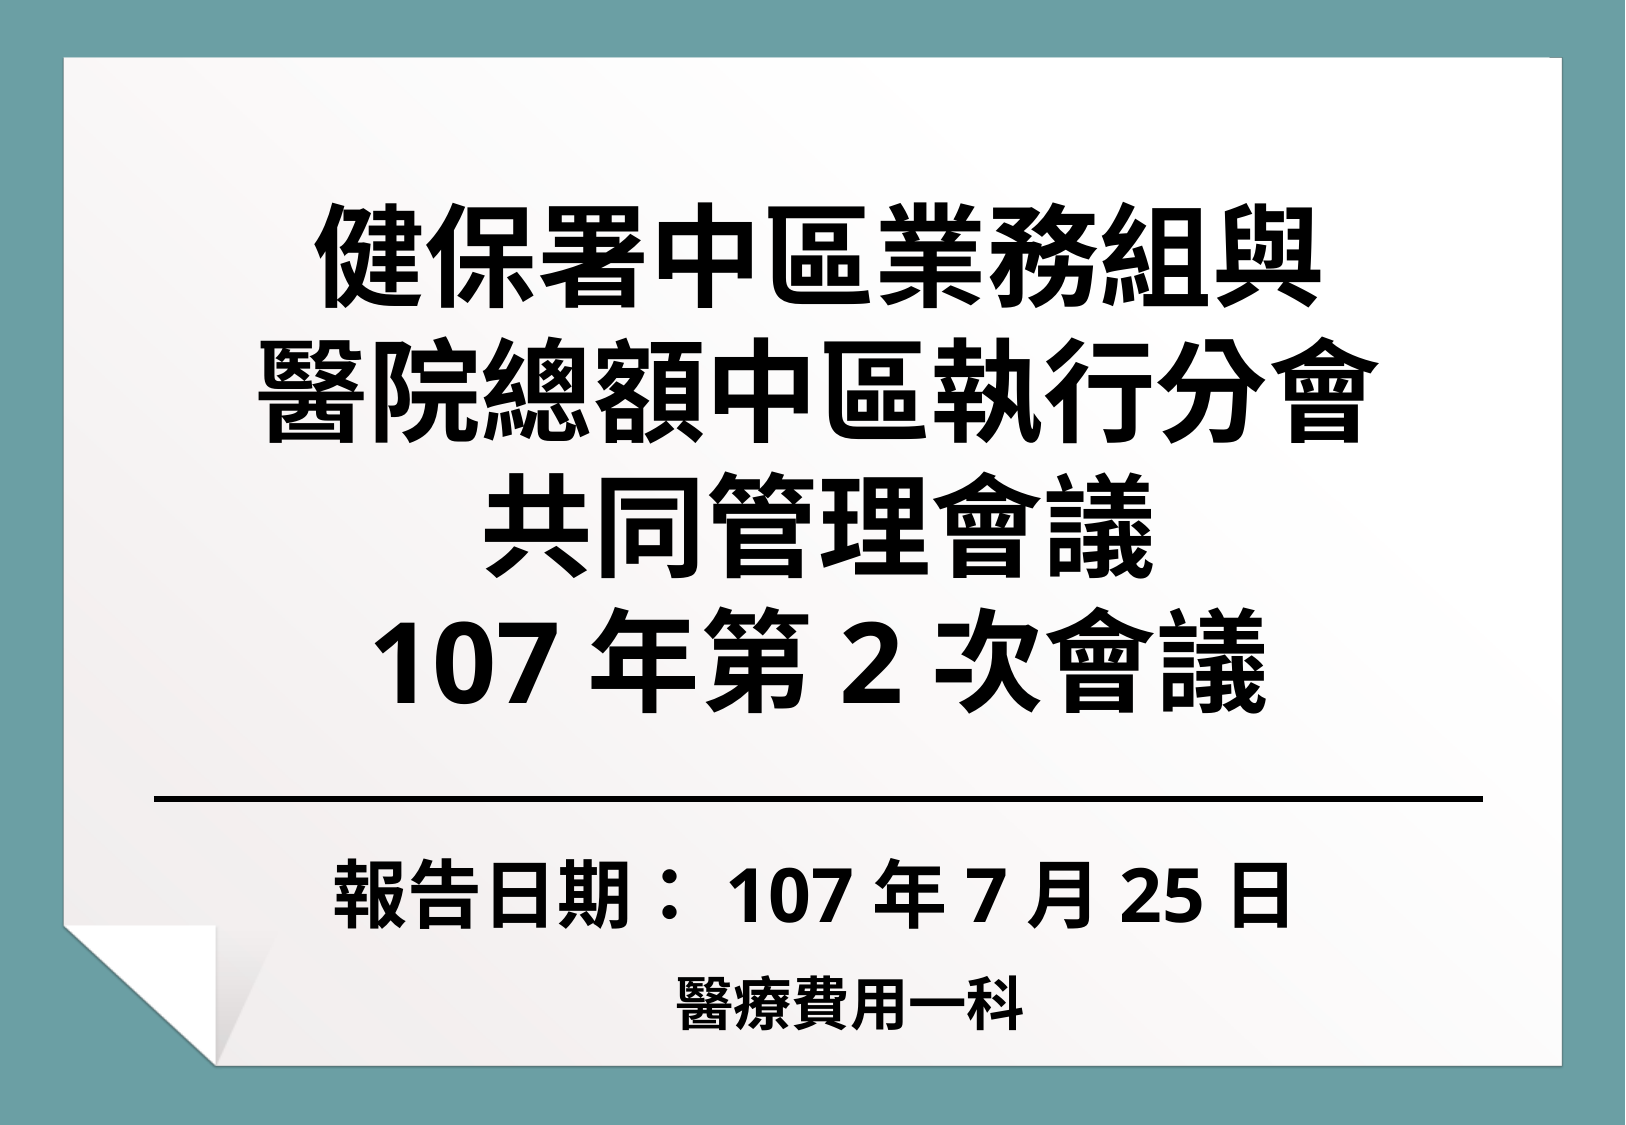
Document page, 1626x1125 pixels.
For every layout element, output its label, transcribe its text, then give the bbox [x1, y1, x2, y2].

subtitle 報告日期：107年7月25日 醫療費用一科 [80, 822, 1545, 1047]
text_box 健保署中區業務組與 醫院總額中區執行分會 共同管理會議 107年第2次會議 [92, 178, 1545, 733]
picture [0, 0, 1625, 1125]
